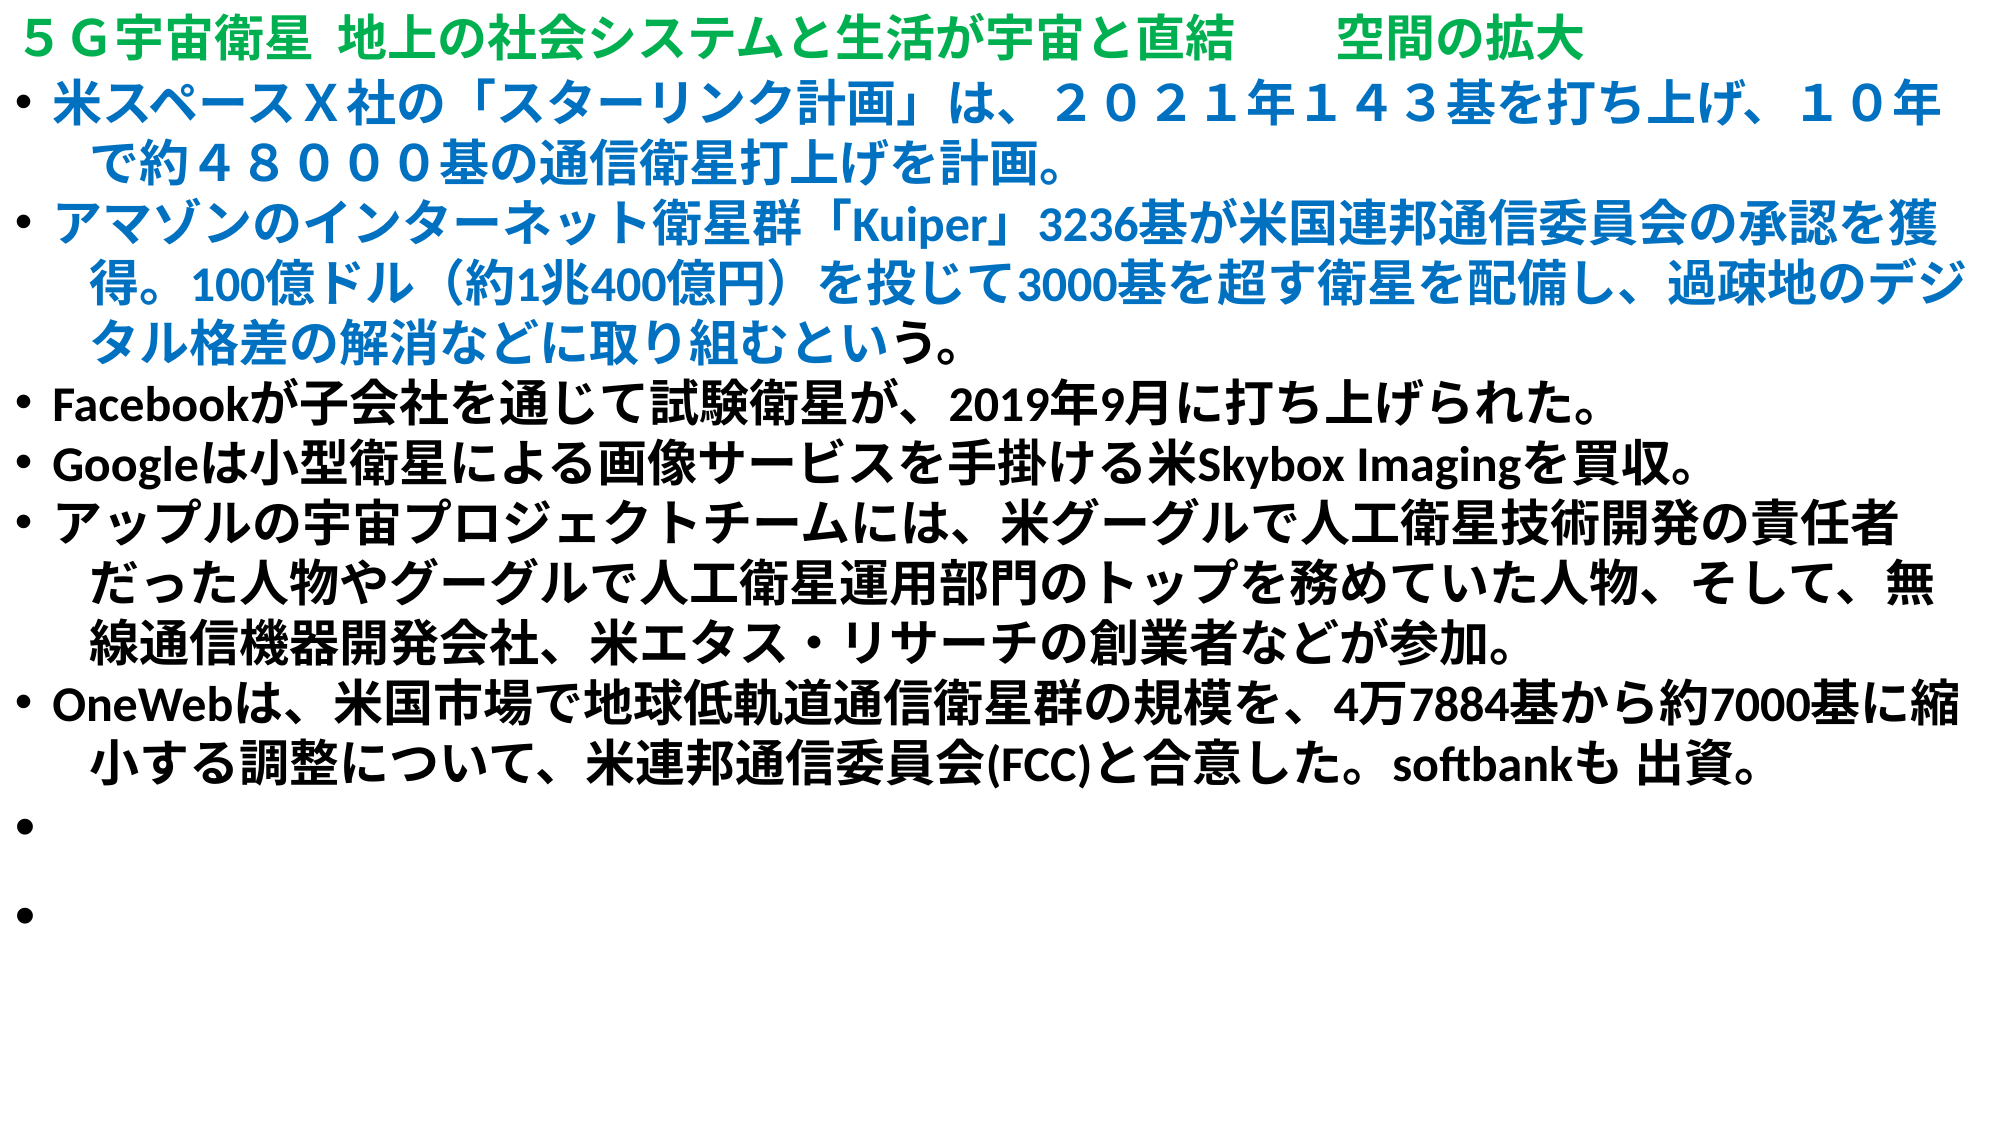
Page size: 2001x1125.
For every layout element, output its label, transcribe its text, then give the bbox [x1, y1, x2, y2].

title ５Ｇ宇宙衛星 地上の社会システムと生活が宇宙と直結 空間の拡大 [0, 0, 2000, 64]
list 米スペースＸ社の「スターリンク計画」は、２０２１年１４３基を打ち上げ、１０年で約４８０００基の通信衛星打上げを計画。 アマゾンのインターネット衛星群「Kuiper」3236基が米国連邦通信委員会の承認を獲得。100億ドル（約1兆400億円）を投じて3000基を超す衛星を配備し、過疎地のデジタル格差の解消などに取り組むという。 Facebookが子会社を通じて試験衛星が、2019年9月に打ち上げられた。 Googleは小型衛星による画像サービスを手掛ける米Skybox Imagingを買収。 アップルの宇宙プロジェクトチームには、米グーグルで人工衛星技術開発の責任者だった人物やグーグルで人工衛星運用部門のトップを務めていた人物、そして、無線通信機器開発会社、米エタス・リサーチの創業者などが参加。 OneWebは、米国市場で地球低軌道通信衛星群の規模を、4万7884基から約7000基に縮小する調整について、米連邦通信委員会(FCC)と合意した。softbankも 出資。 [0, 64, 2000, 1014]
